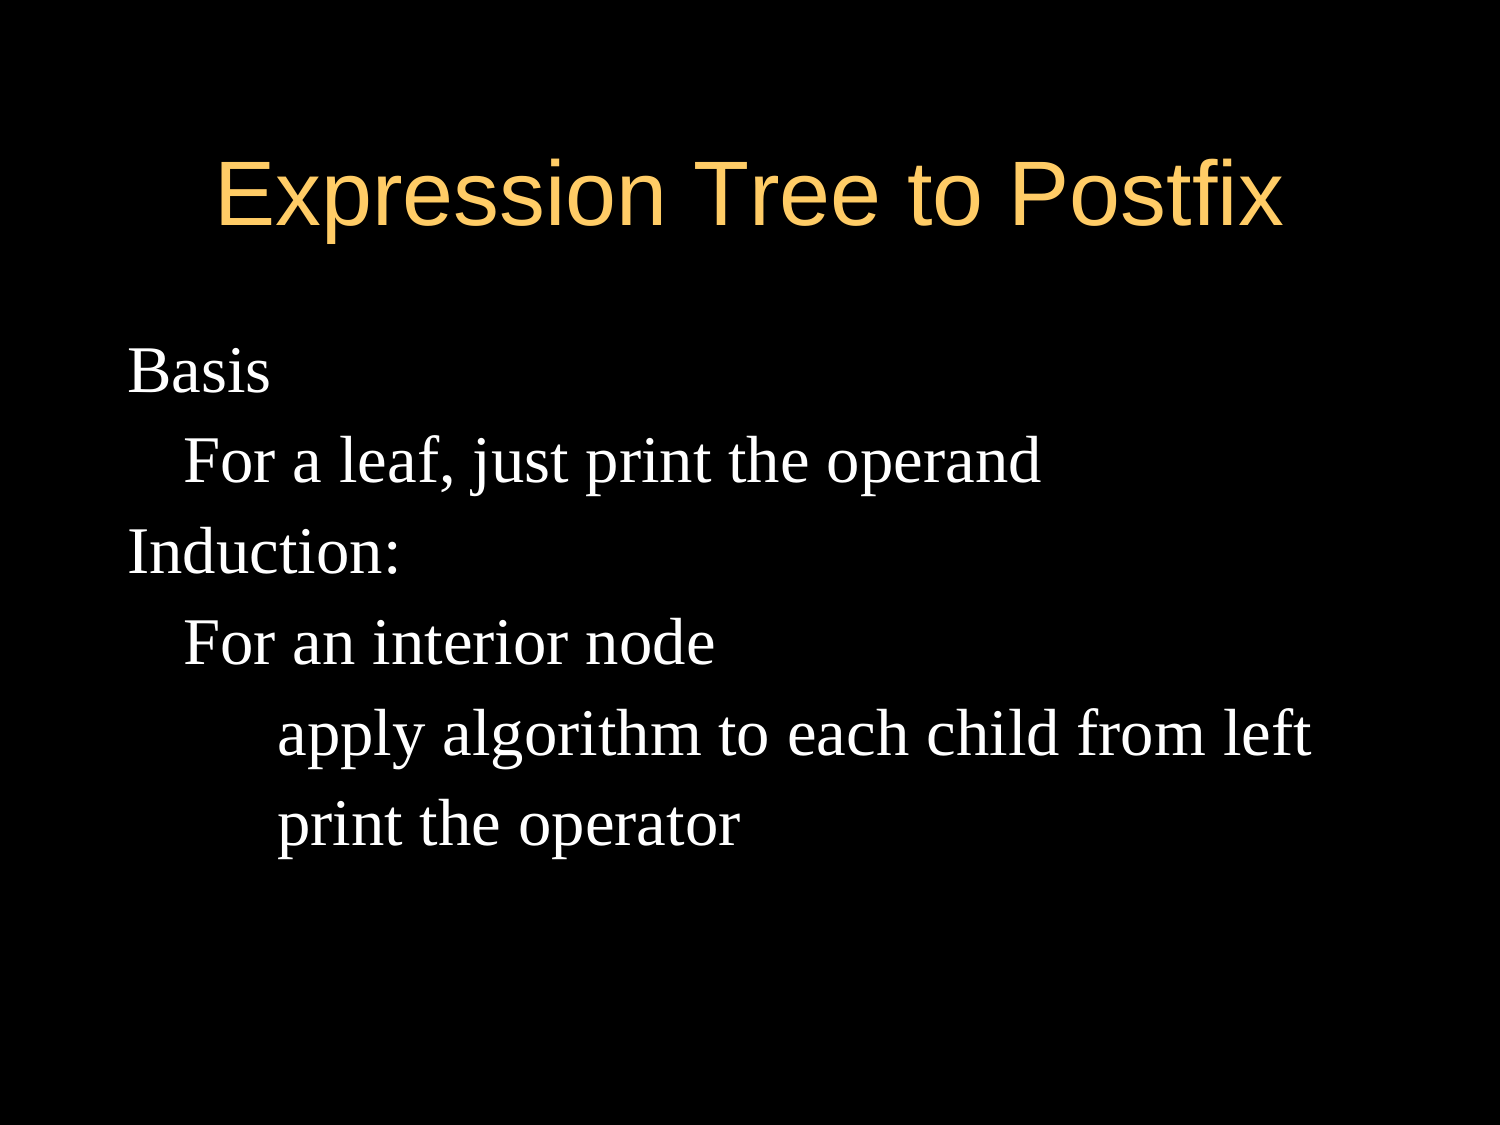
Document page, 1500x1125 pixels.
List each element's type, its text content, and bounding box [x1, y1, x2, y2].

list Basis For a leaf, just print the operand Induction: For an interior node apply algorithm to each child from left print the operator [112, 324, 1388, 1001]
title Expression Tree to Postfix [112, 99, 1388, 288]
